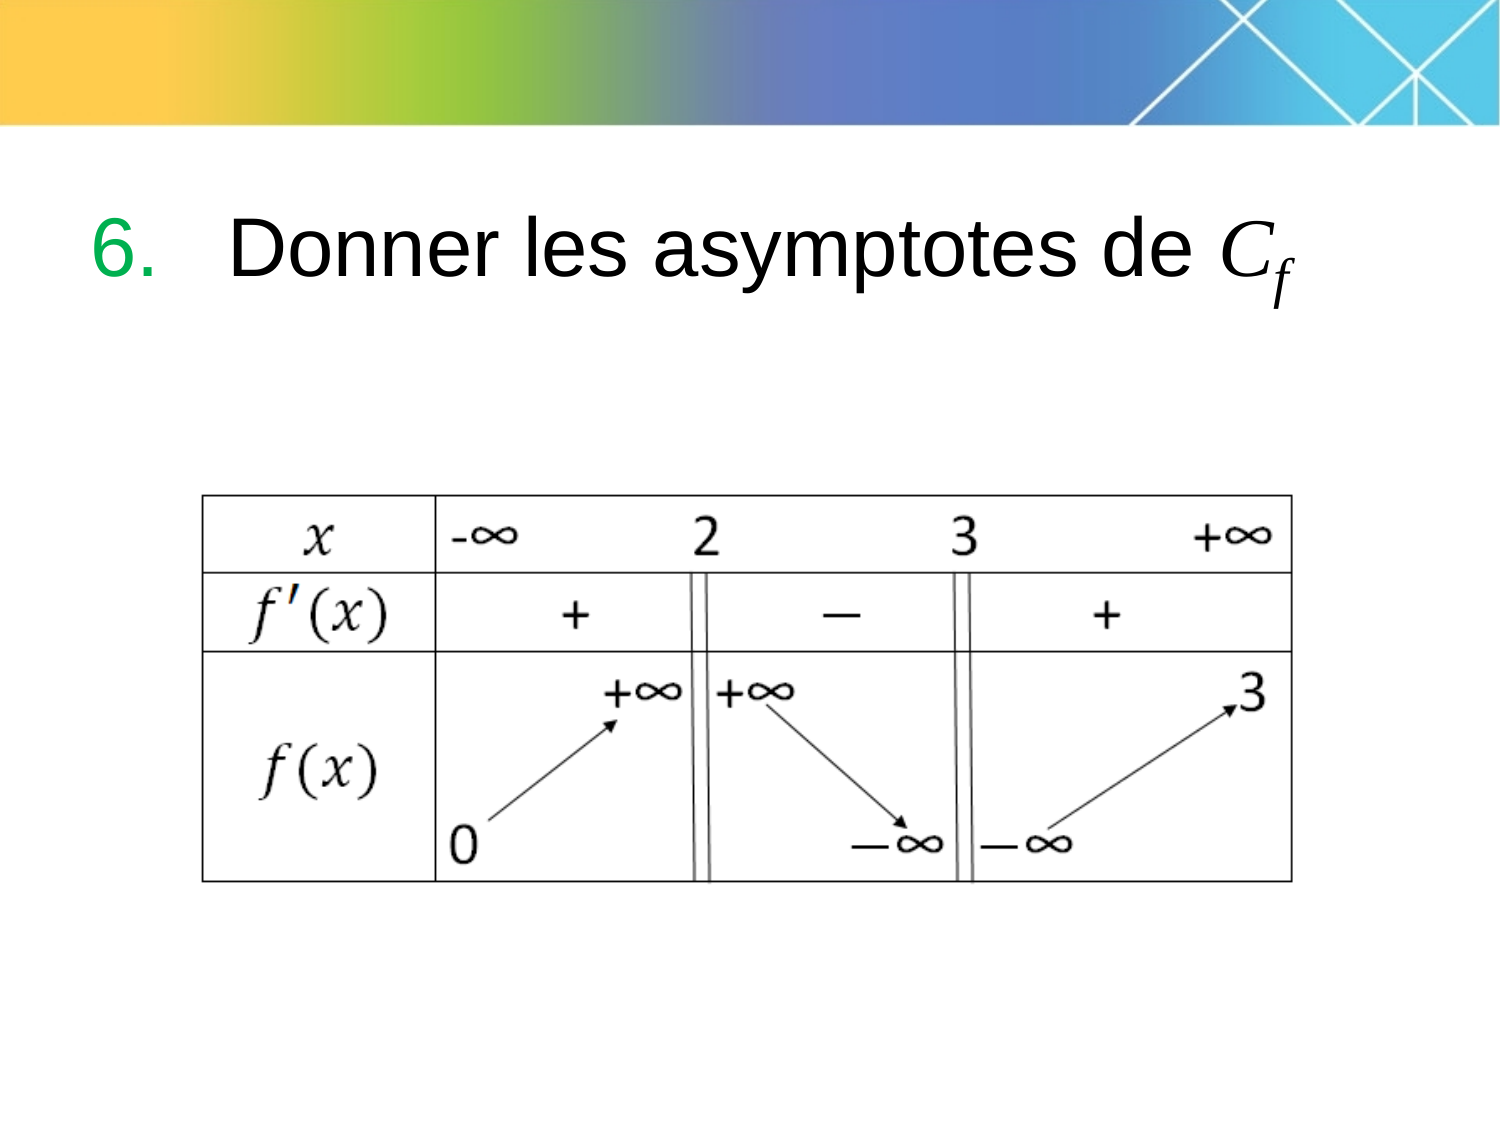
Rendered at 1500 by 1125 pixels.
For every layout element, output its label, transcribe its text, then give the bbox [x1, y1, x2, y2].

picture [187, 480, 1313, 891]
text_box Donner les asymptotes de Cf [75, 164, 1500, 338]
picture [0, 0, 1500, 127]
